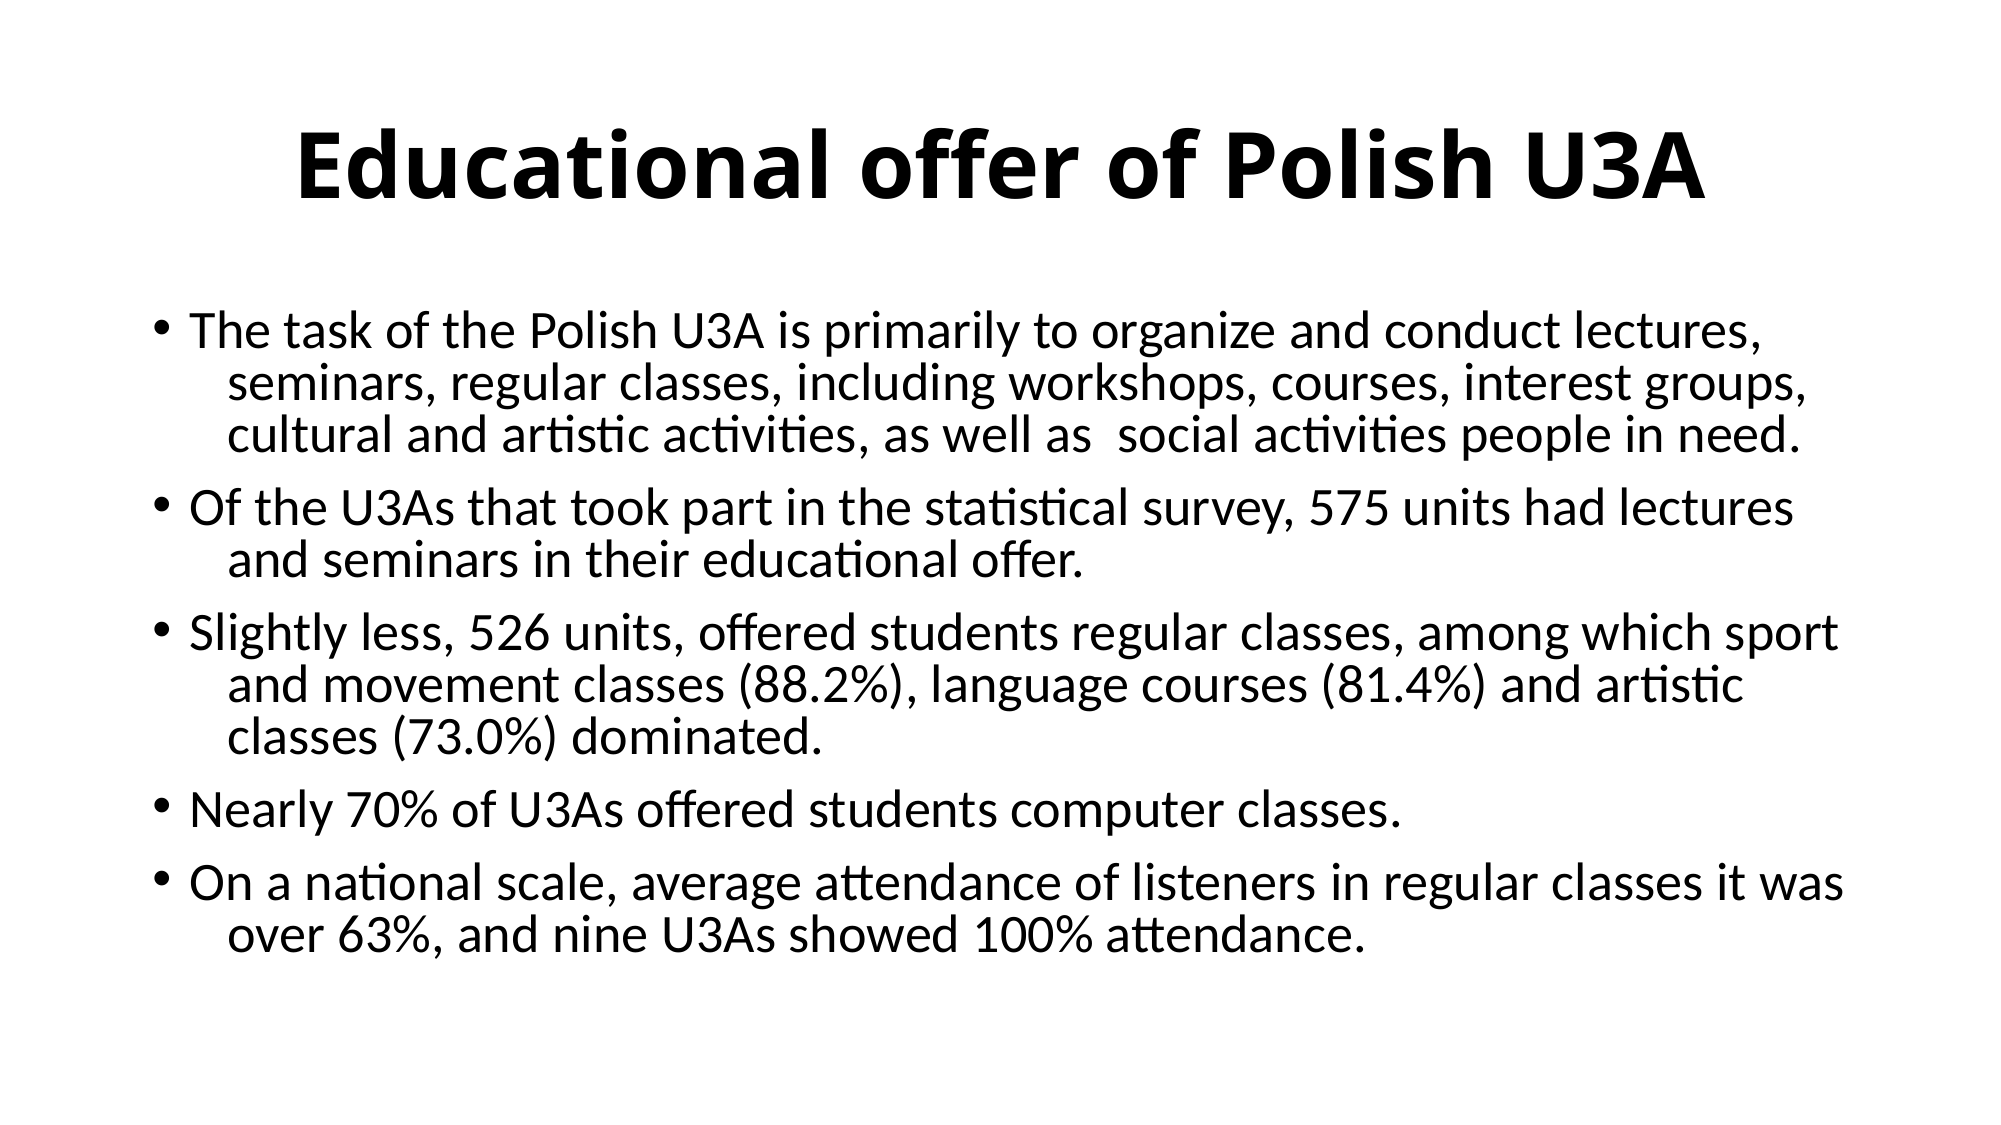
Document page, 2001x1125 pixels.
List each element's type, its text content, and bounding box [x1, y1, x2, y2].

list The task of the Polish U3A is primarily to organize and conduct lectures, seminars, regular classes, including workshops, courses, interest groups, cultural and artistic activities, as well as social activities people in need. Of the U3As that took part in the statistical survey, 575 units had lectures and seminars in their educational offer. Slightly less, 526 units, offered students regular classes, among which sport and movement classes (88.2%), language courses (81.4%) and artistic classes (73.0%) dominated. Nearly 70% of U3As offered students computer classes. On a national scale, average attendance of listeners in regular classes it was over 63%, and nine U3As showed 100% attendance. [137, 299, 1863, 1014]
title Educational offer of Polish U3A [137, 59, 1863, 278]
